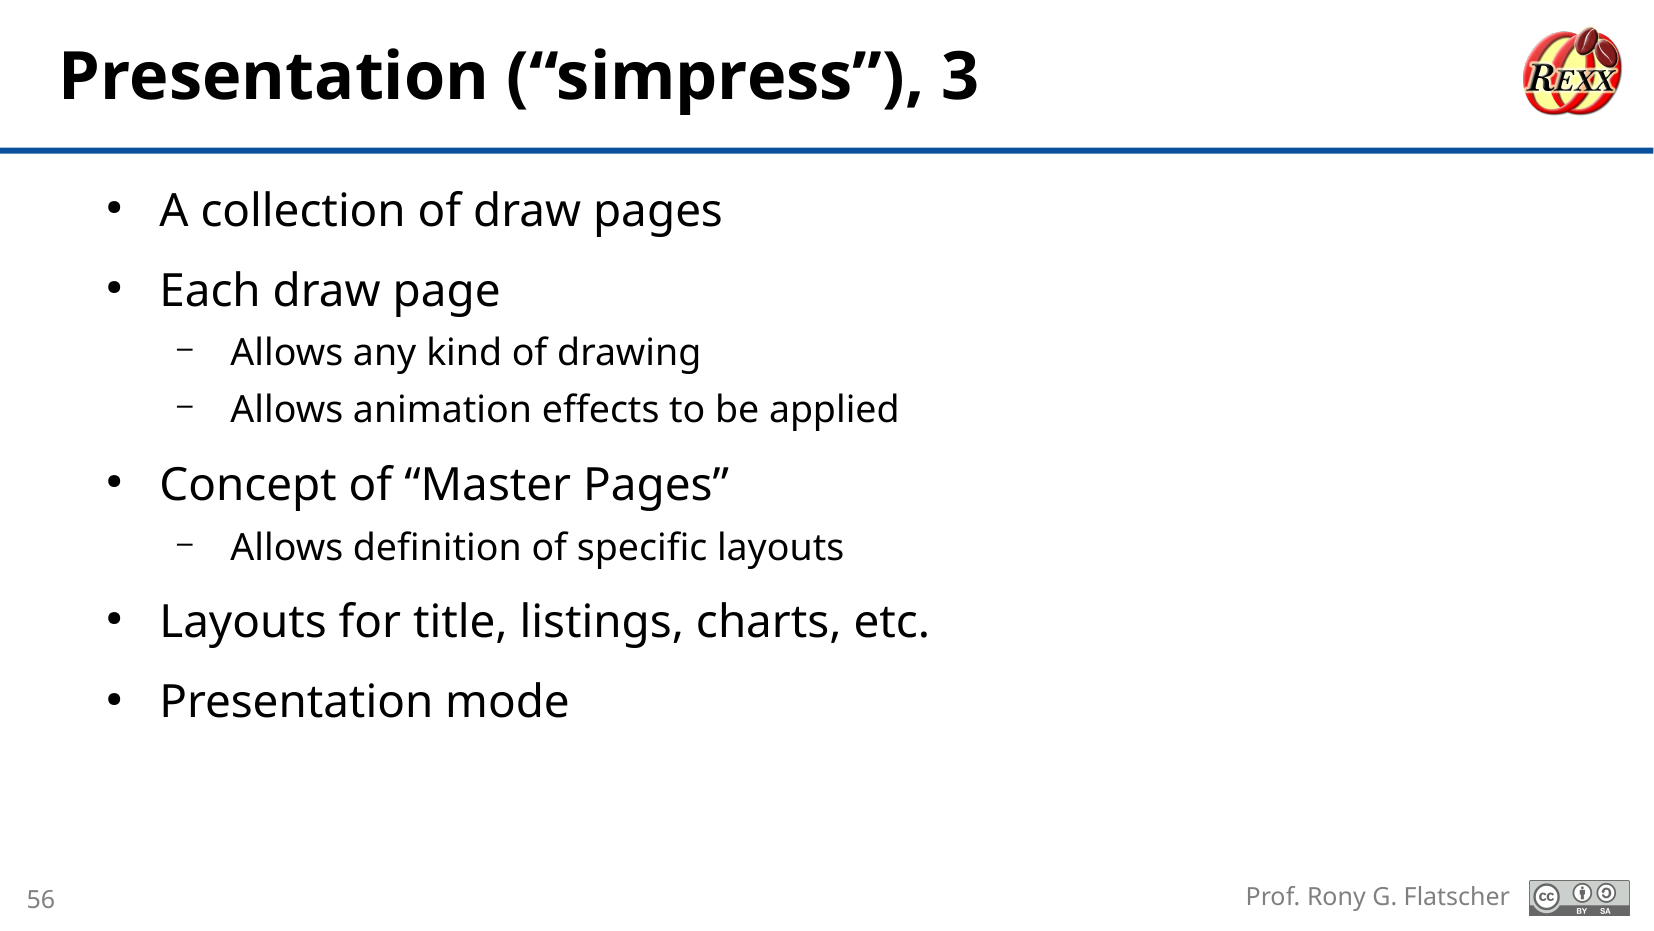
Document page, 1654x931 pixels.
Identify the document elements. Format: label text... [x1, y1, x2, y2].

list A collection of draw pages Each draw page Allows any kind of drawing Allows animation effects to be applied Concept of “Master Pages” Allows definition of specific layouts Layouts for title, listings, charts, etc. Presentation mode [88, 177, 1577, 857]
title Presentation (“simpress”), 3 [0, 0, 1625, 148]
